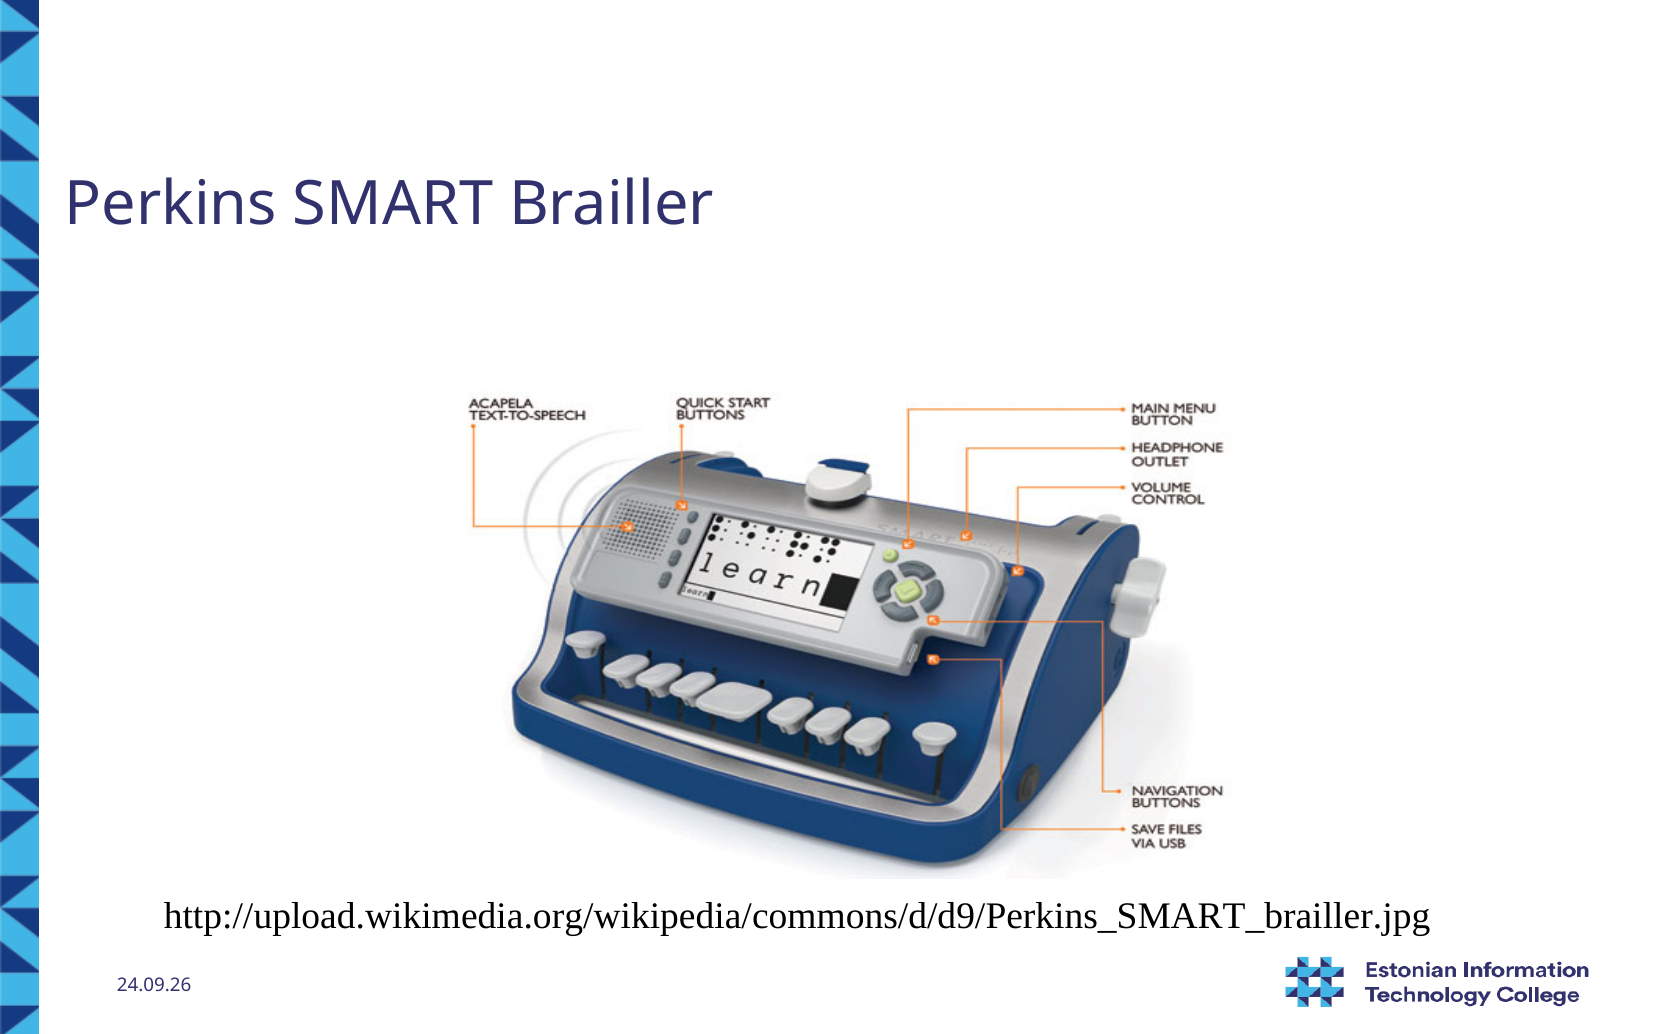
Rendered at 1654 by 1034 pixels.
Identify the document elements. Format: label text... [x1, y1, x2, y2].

title Perkins SMART Brailler [64, 114, 1201, 287]
text_box http://upload.wikimedia.org/wikipedia/commons/d/d9/Perkins_SMART_brailler.jpg [163, 892, 1654, 988]
picture [456, 381, 1238, 879]
